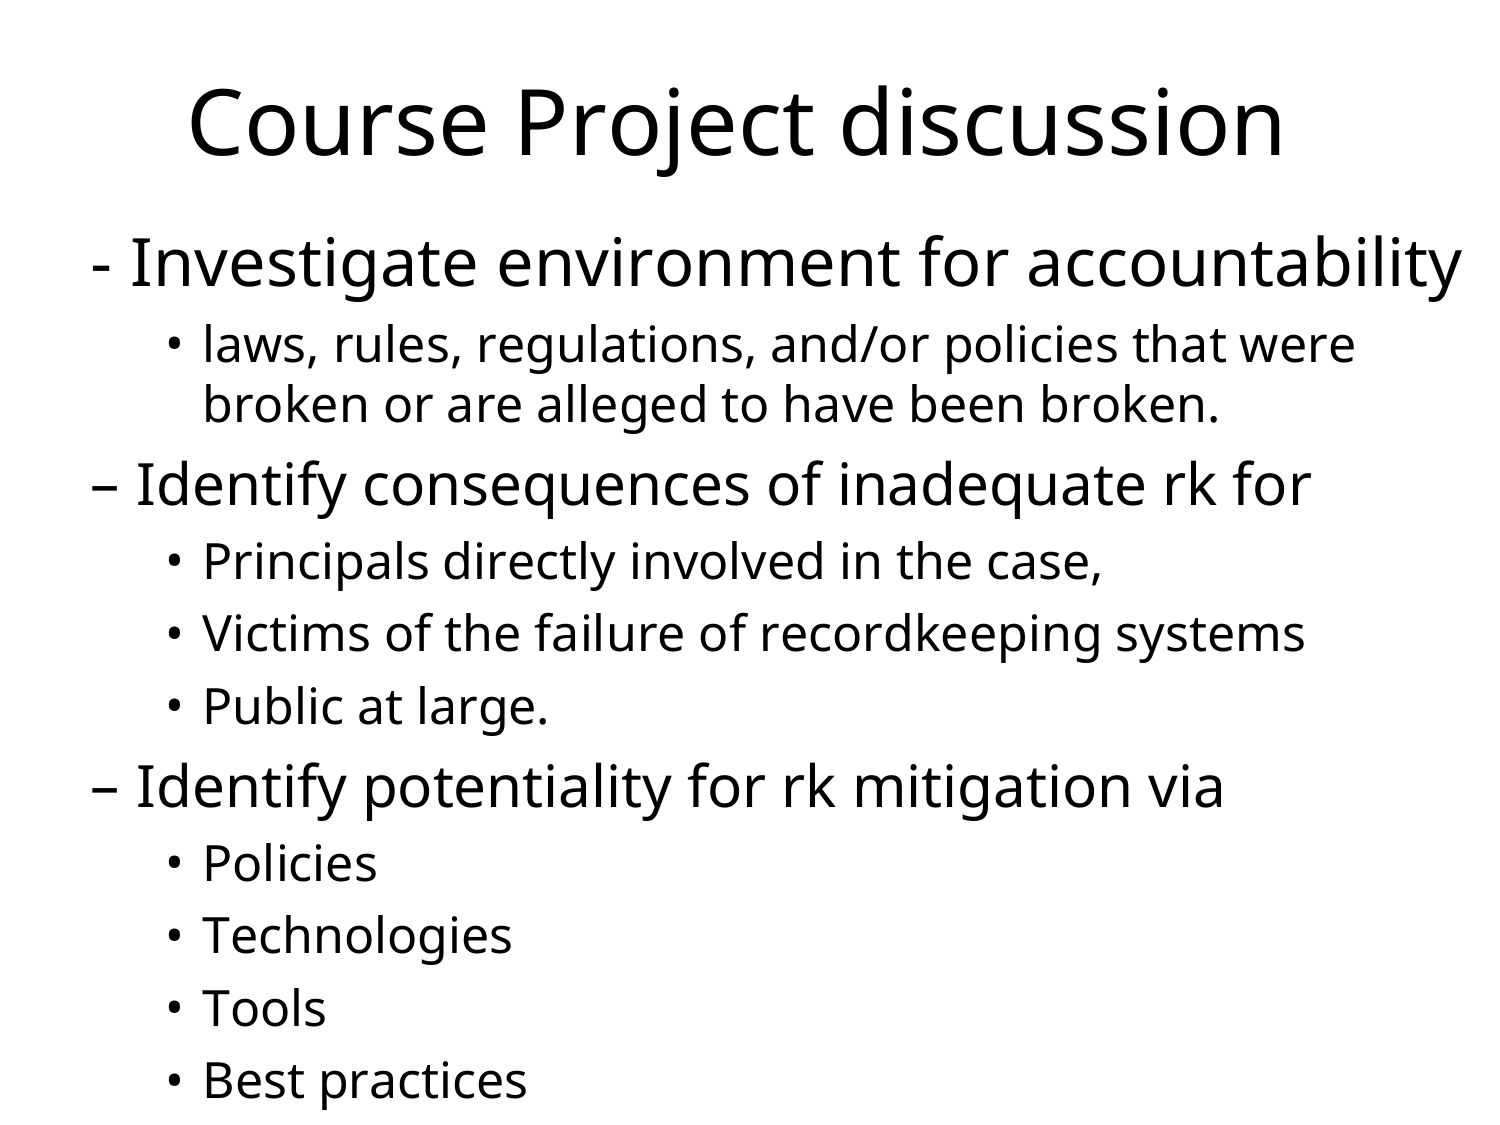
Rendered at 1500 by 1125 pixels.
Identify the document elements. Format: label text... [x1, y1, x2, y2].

list - Investigate environment for accountability laws, rules, regulations, and/or policies that were broken or are alleged to have been broken. Identify consequences of inadequate rk for Principals directly involved in the case, Victims of the failure of recordkeeping systems Public at large. Identify potentiality for rk mitigation via Policies Technologies Tools Best practices [0, 212, 1500, 1125]
title Course Project discussion [99, 24, 1375, 212]
